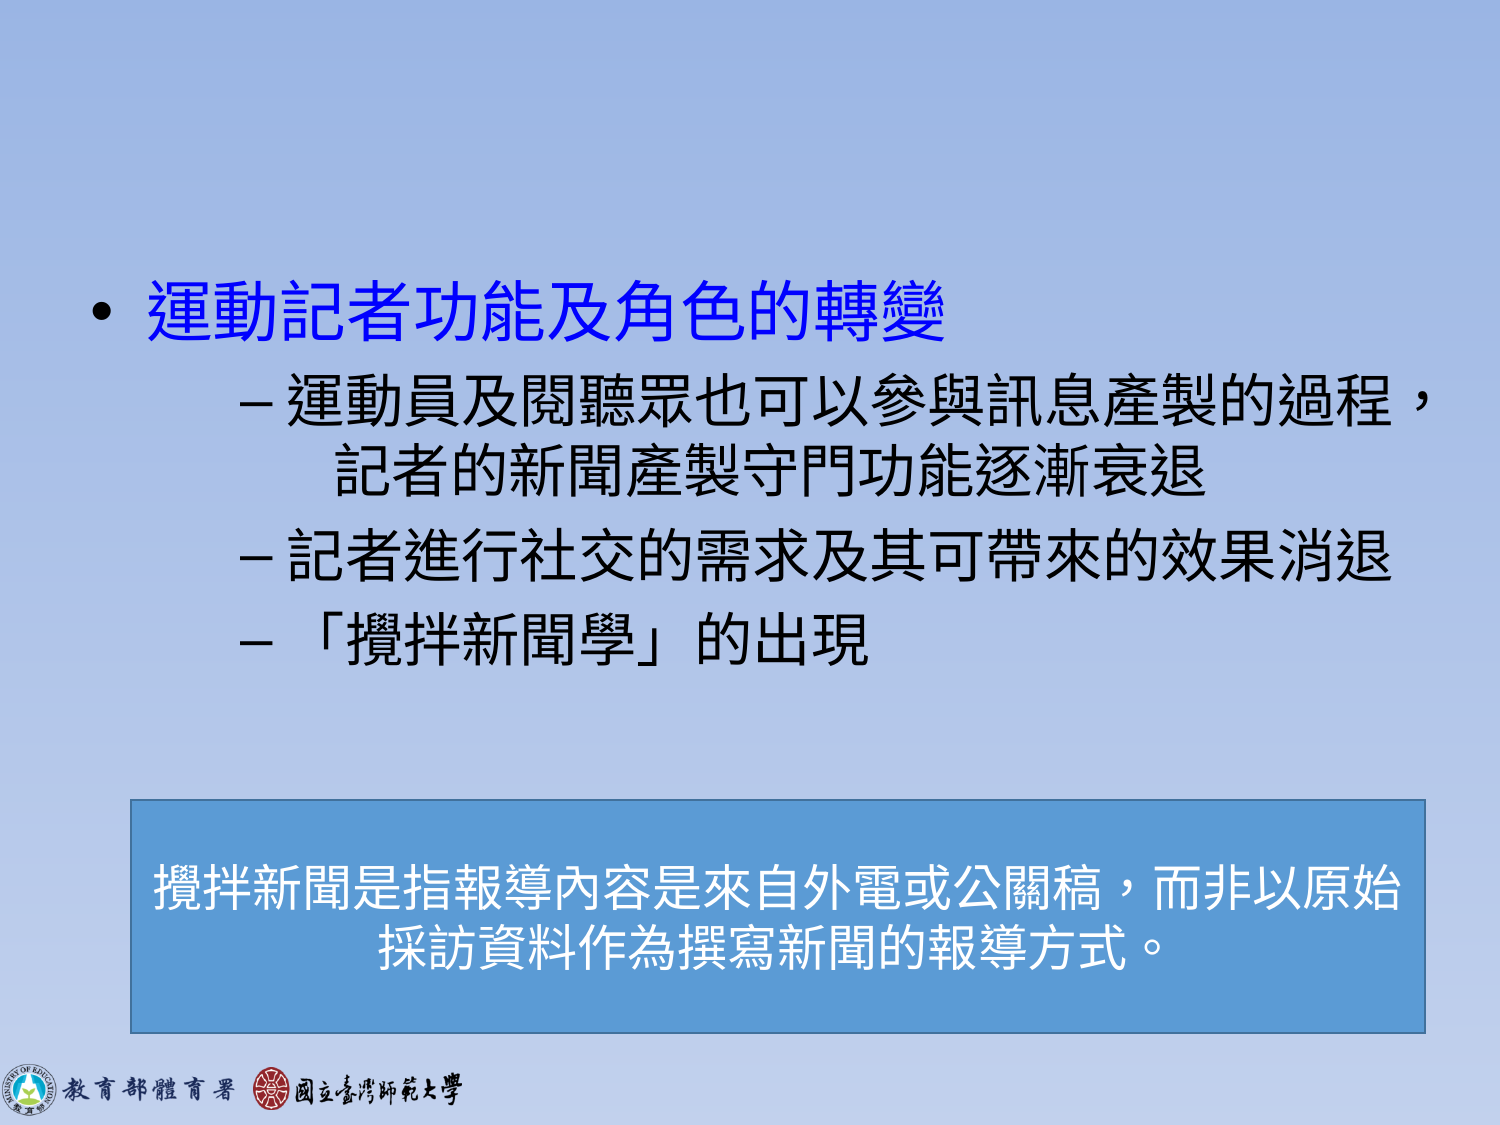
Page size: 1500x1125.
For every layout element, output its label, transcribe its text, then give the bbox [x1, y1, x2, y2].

text_box 攪拌新聞是指報導內容是來自外電或公關稿，而非以原始採訪資料作為撰寫新聞的報導方式。 [131, 800, 1425, 1033]
list 運動記者功能及角色的轉變 運動員及閱聽眾也可以參與訊息產製的過程，記者的新聞產製守門功能逐漸衰退 記者進行社交的需求及其可帶來的效果消退 「攪拌新聞學」的出現 [75, 262, 1426, 770]
